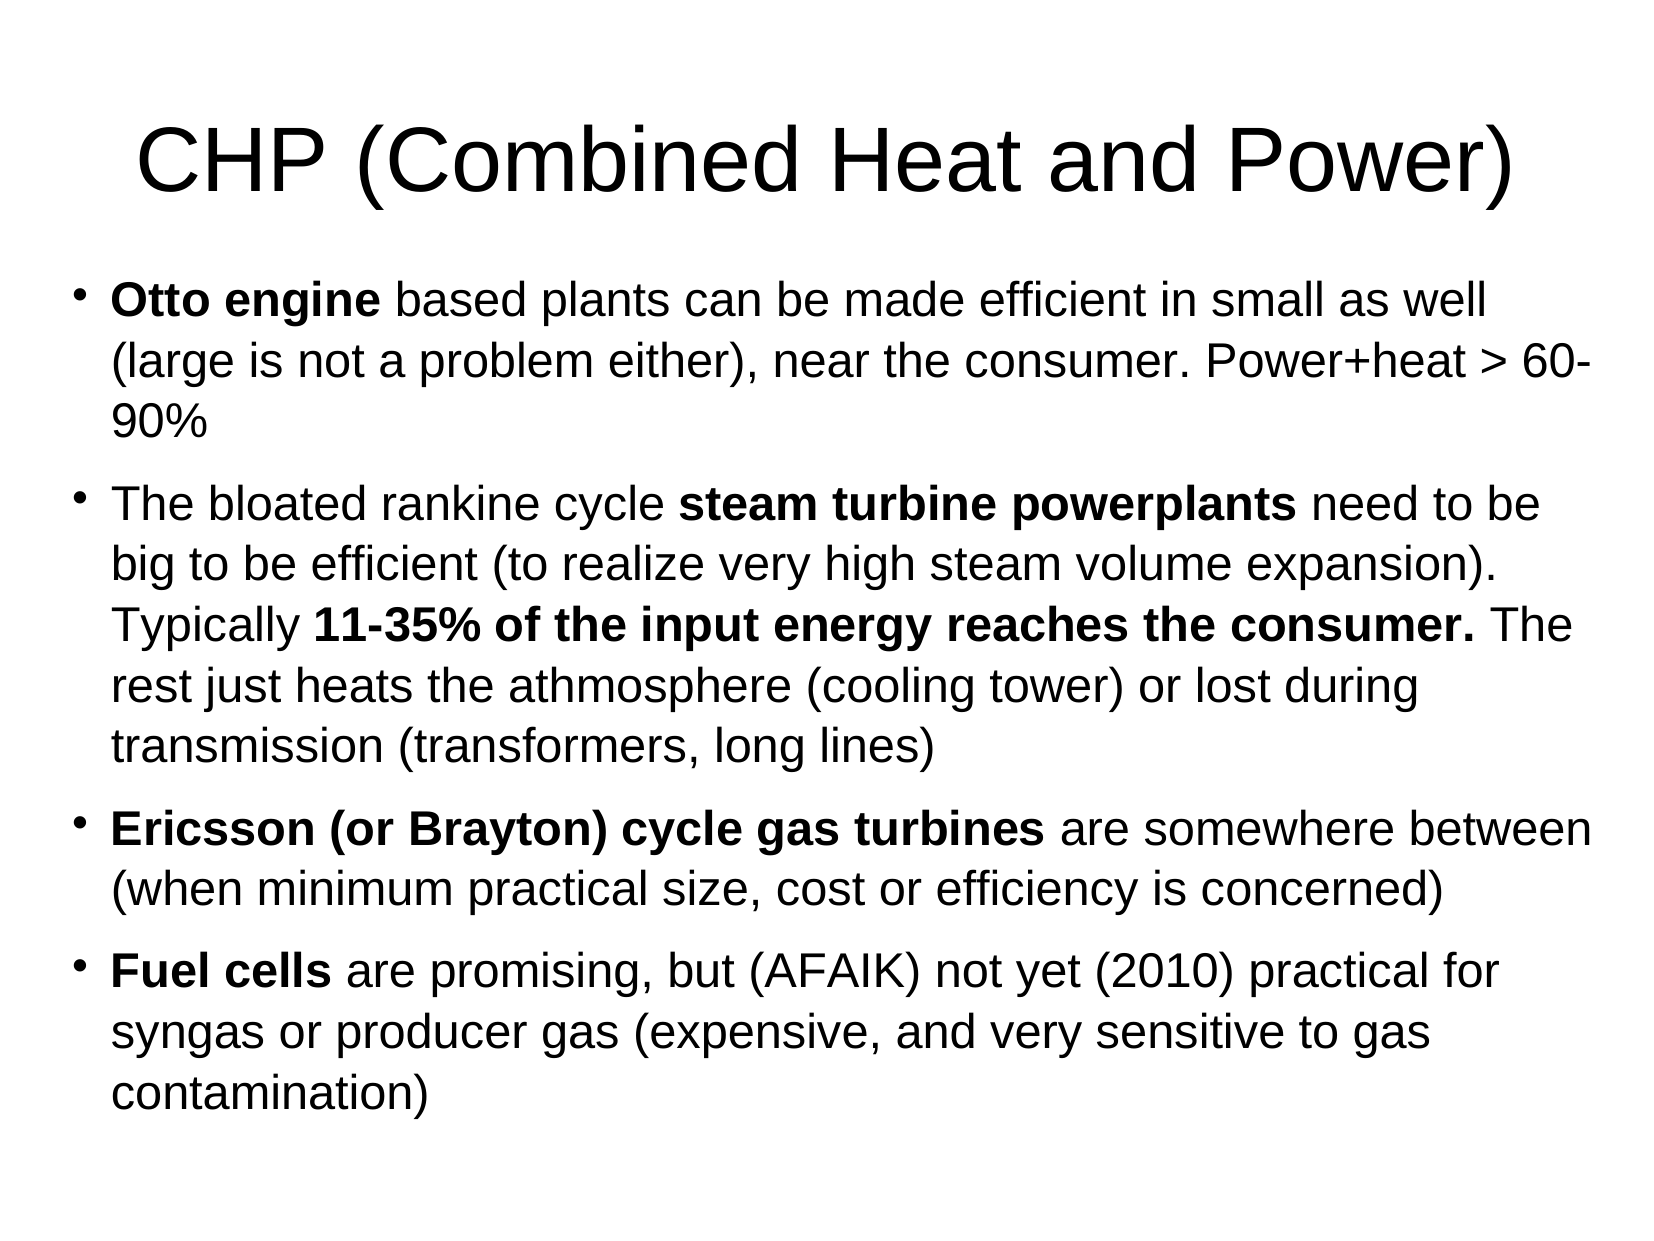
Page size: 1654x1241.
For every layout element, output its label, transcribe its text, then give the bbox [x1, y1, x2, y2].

list Otto engine based plants can be made efficient in small as well (large is not a problem either), near the consumer. Power+heat > 60-90% The bloated rankine cycle steam turbine powerplants need to be big to be efficient (to realize very high steam volume expansion). Typically 11-35% of the input energy reaches the consumer. The rest just heats the athmosphere (cooling tower) or lost during transmission (transformers, long lines) Ericsson (or Brayton) cycle gas turbines are somewhere between (when minimum practical size, cost or efficiency is concerned) Fuel cells are promising, but (AFAIK) not yet (2010) practical for syngas or producer gas (expensive, and very sensitive to gas contamination) [59, 265, 1595, 1152]
title CHP (Combined Heat and Power) [82, 56, 1571, 249]
